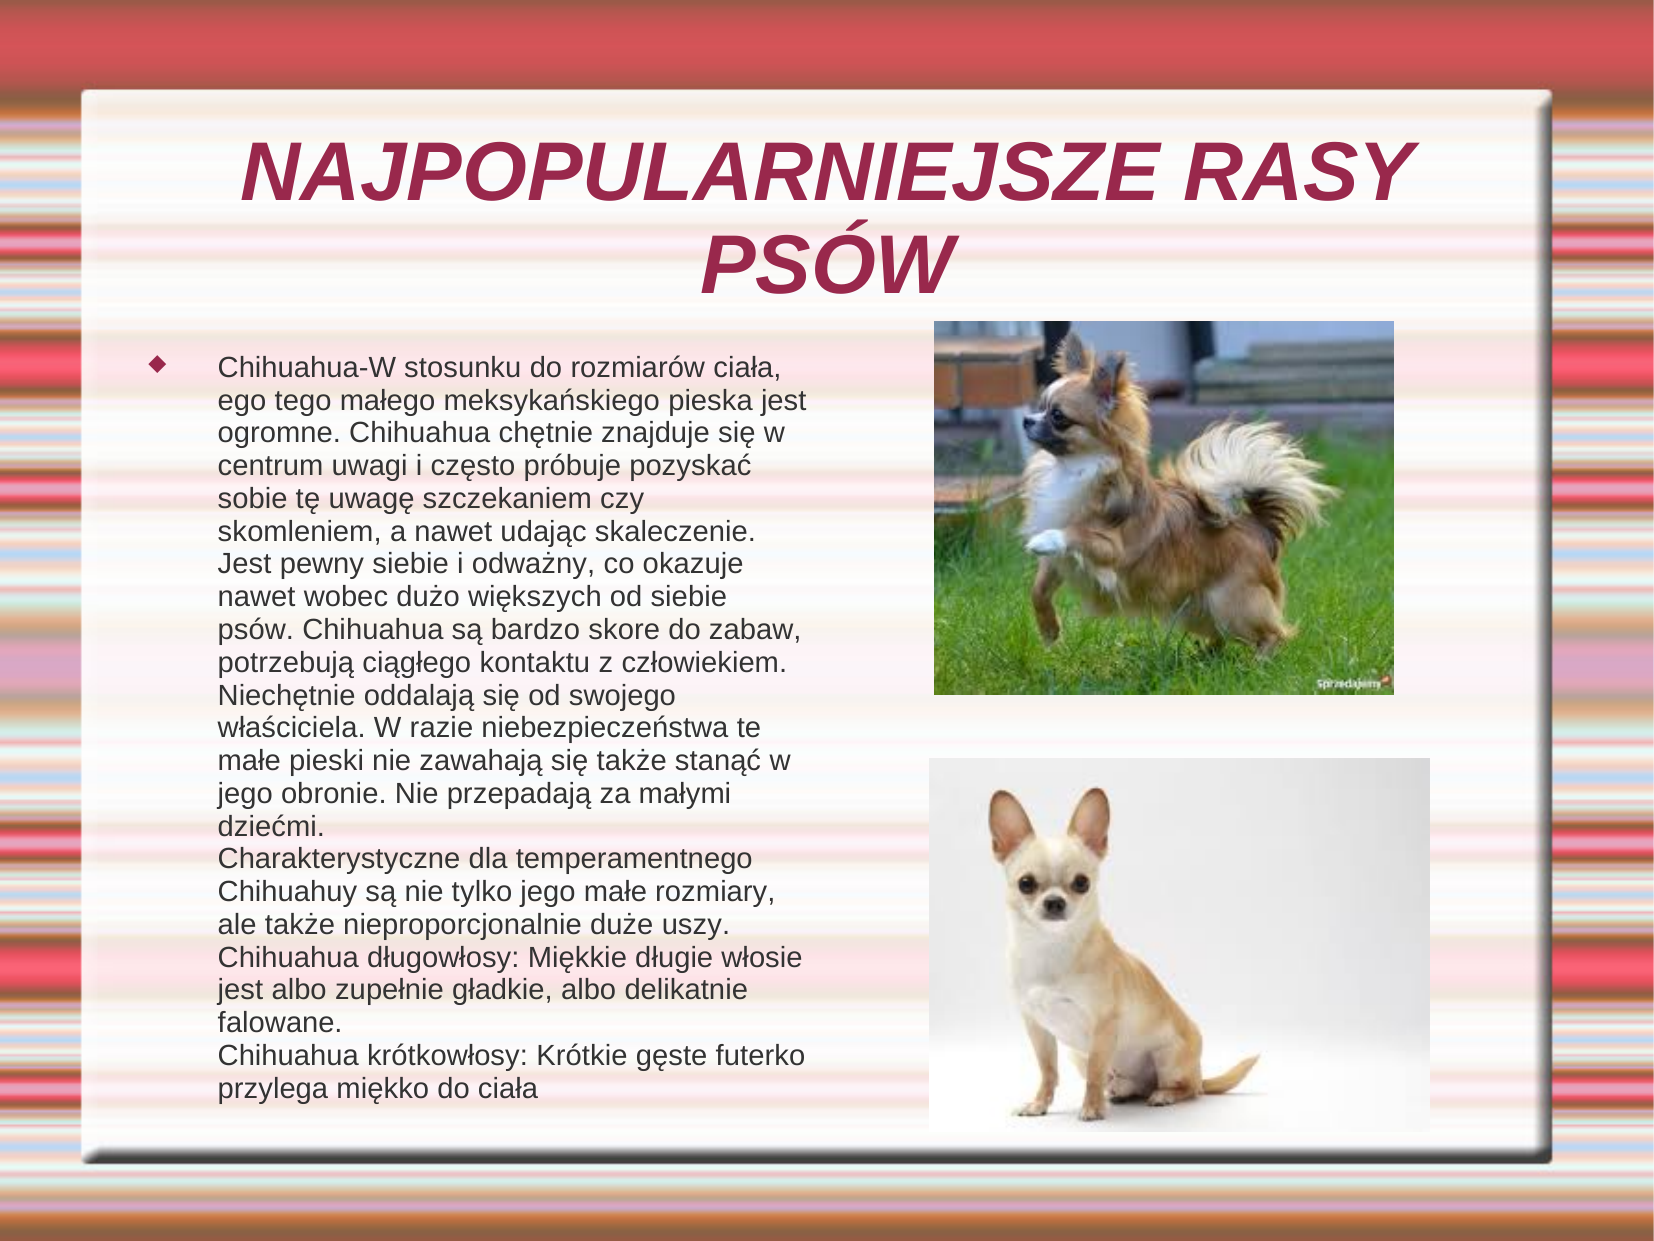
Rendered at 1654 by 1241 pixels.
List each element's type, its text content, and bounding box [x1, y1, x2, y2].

list Chihuahua-W stosunku do rozmiarów ciała, ego tego małego meksykańskiego pieska jest ogromne. Chihuahua chętnie znajduje się w centrum uwagi i często próbuje pozyskać sobie tę uwagę szczekaniem czy skomleniem, a nawet udając skaleczenie. Jest pewny siebie i odważny, co okazuje nawet wobec dużo większych od siebie psów. Chihuahua są bardzo skore do zabaw, potrzebują ciągłego kontaktu z człowiekiem. Niechętnie oddalają się od swojego właściciela. W razie niebezpieczeństwa te małe pieski nie zawahają się także stanąć w jego obronie. Nie przepadają za małymi dziećmi. Charakterystyczne dla temperamentnego Chihuahuy są nie tylko jego małe rozmiary, ale także nieproporcjonalnie duże uszy. Chihuahua długowłosy: Miękkie długie włosie jest albo zupełnie gładkie, albo delikatnie falowane. Chihuahua krótkowłosy: Krótkie gęste futerko przylega miękko do ciała [134, 350, 809, 1133]
picture [0, 0, 1654, 1241]
title NAJPOPULARNIEJSZE RASY PSÓW [121, 114, 1534, 322]
